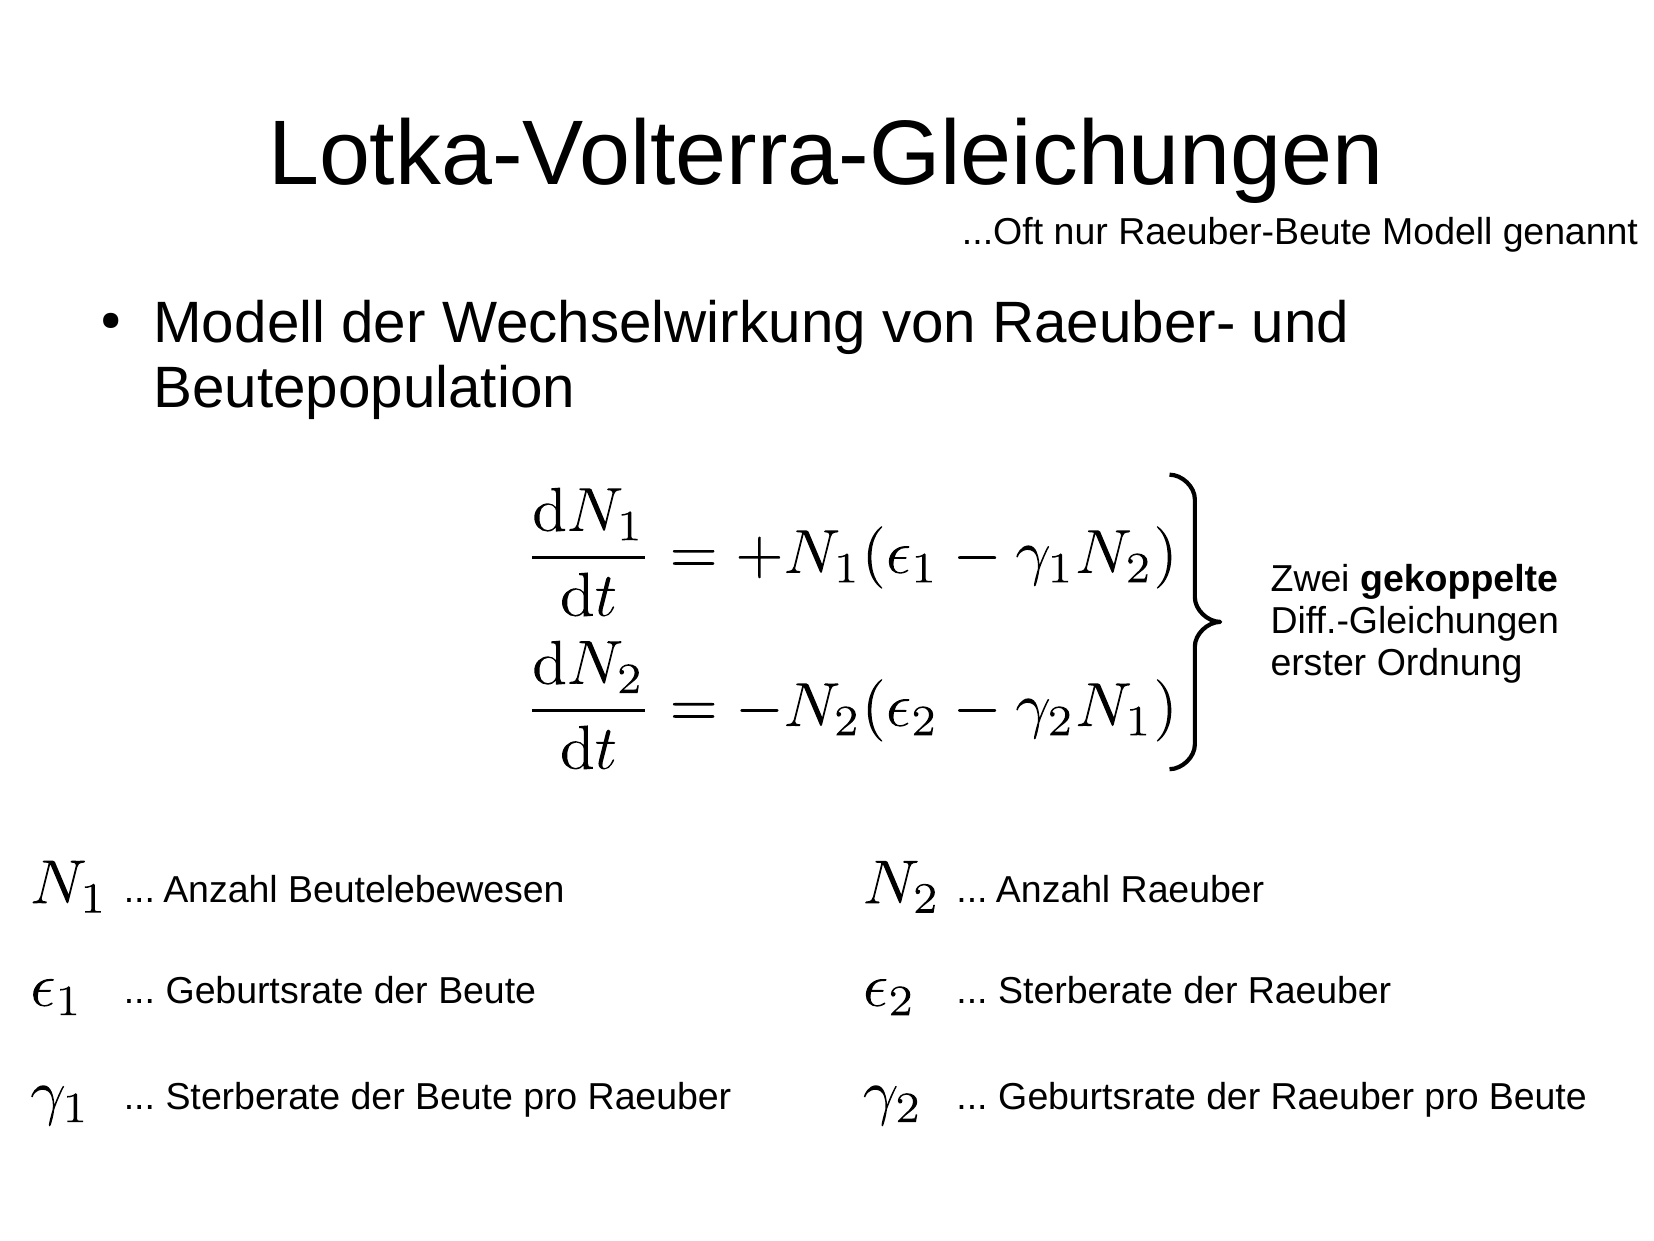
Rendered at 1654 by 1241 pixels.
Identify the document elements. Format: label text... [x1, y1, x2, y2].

text_box ... Geburtsrate der Raeuber pro Beute [941, 1068, 1603, 1126]
text_box [30, 978, 81, 1016]
text_box ...Oft nur Raeuber-Beute Modell genannt [947, 202, 1654, 260]
text_box ... Anzahl Raeuber [941, 861, 1280, 919]
text_box ... Sterberate der Raeuber [941, 962, 1407, 1019]
text_box ... Sterberate der Beute pro Raeuber [109, 1068, 748, 1126]
text_box [30, 860, 106, 913]
text_box [862, 979, 914, 1016]
list Modell der Wechselwirkung von Raeuber- und Beutepopulation [82, 290, 1571, 1010]
text_box ... Anzahl Beutelebewesen [109, 861, 581, 919]
text_box [532, 487, 1178, 770]
text_box [862, 1085, 921, 1127]
text_box Zwei gekoppelte Diff.-Gleichungen erster Ordnung [1255, 550, 1587, 692]
text_box [30, 1085, 88, 1127]
text_box ... Geburtsrate der Beute [109, 962, 552, 1019]
title Lotka-Volterra-Gleichungen [82, 49, 1571, 257]
text_box [862, 860, 938, 913]
